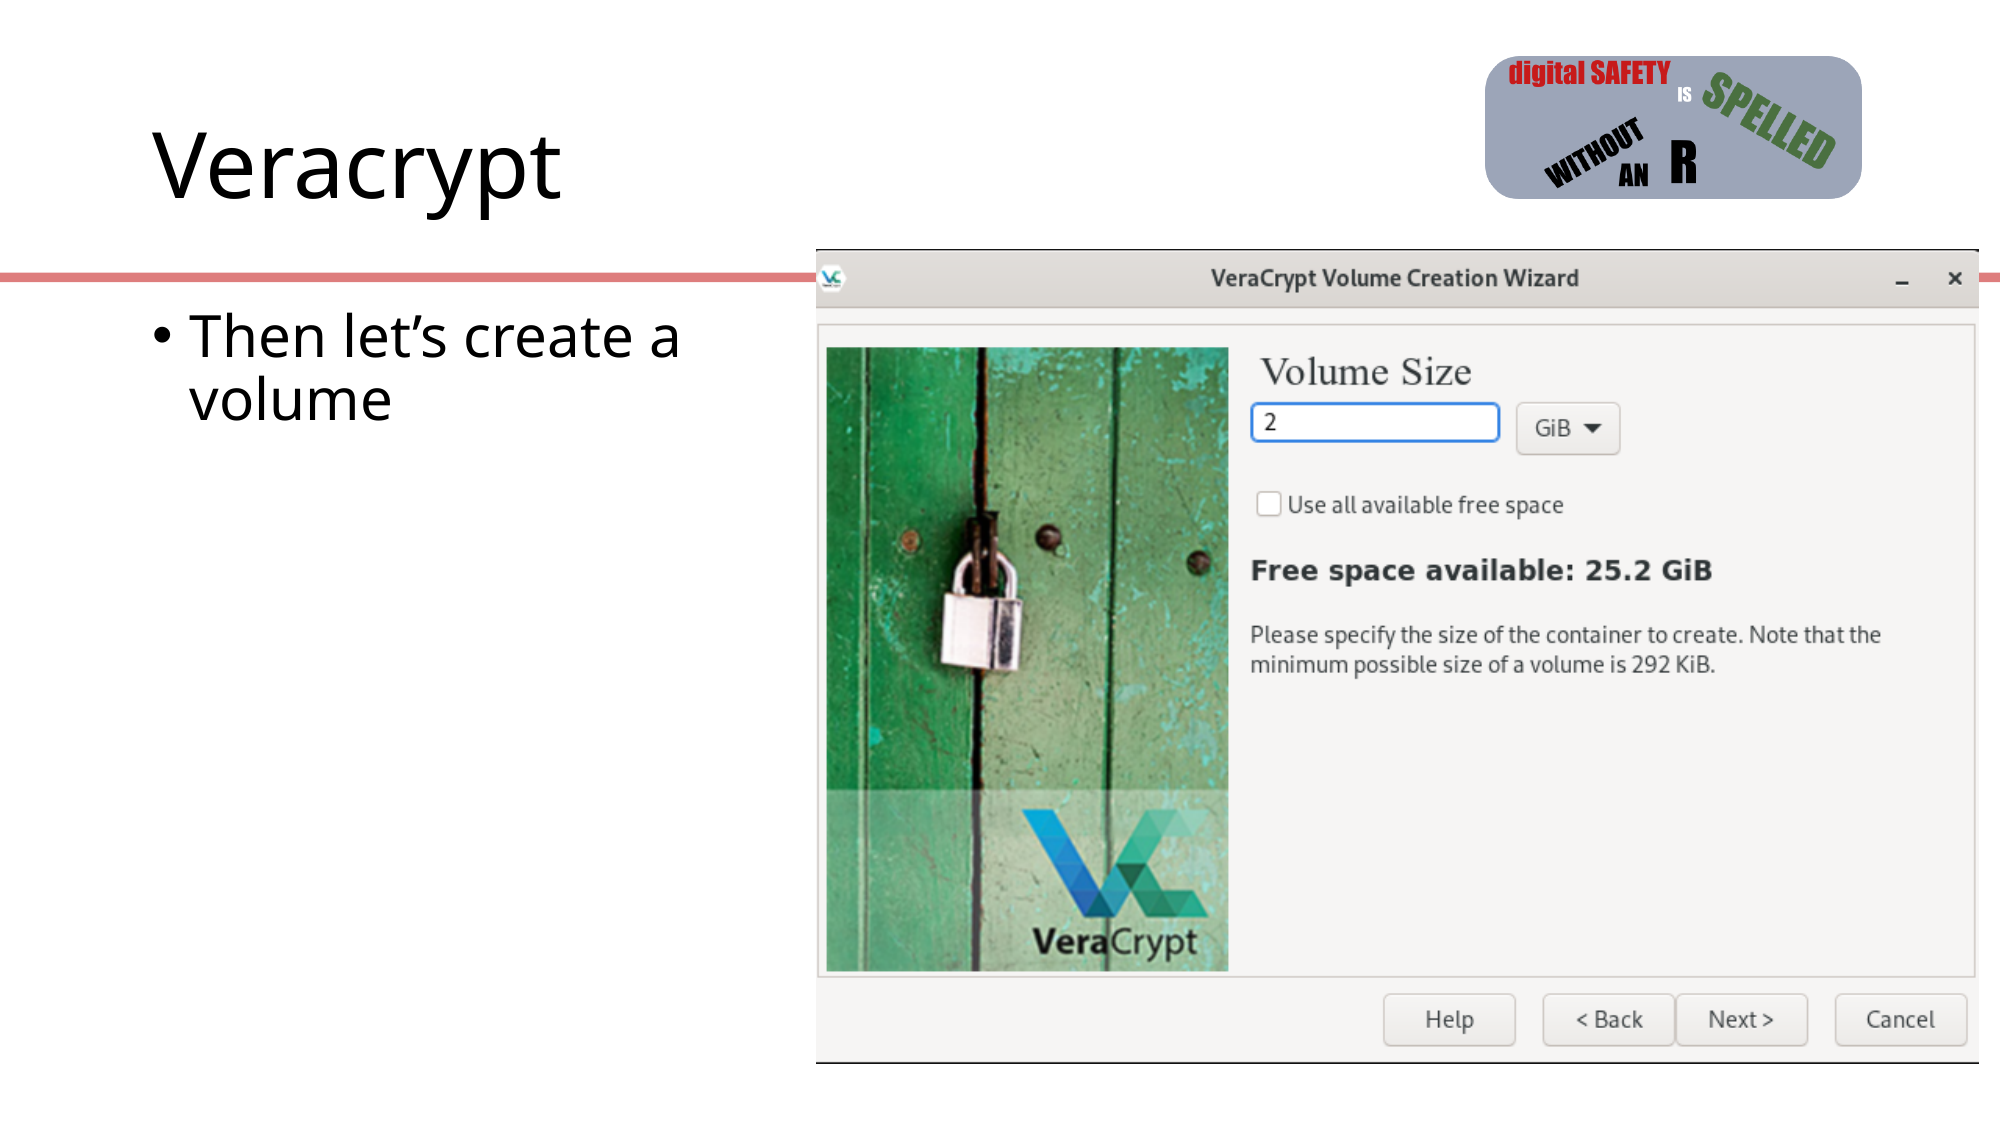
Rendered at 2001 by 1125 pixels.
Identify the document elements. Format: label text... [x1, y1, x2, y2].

list Then let’s create a volume [137, 299, 816, 1014]
picture [816, 249, 1979, 1064]
title Veracrypt [137, 59, 1863, 278]
